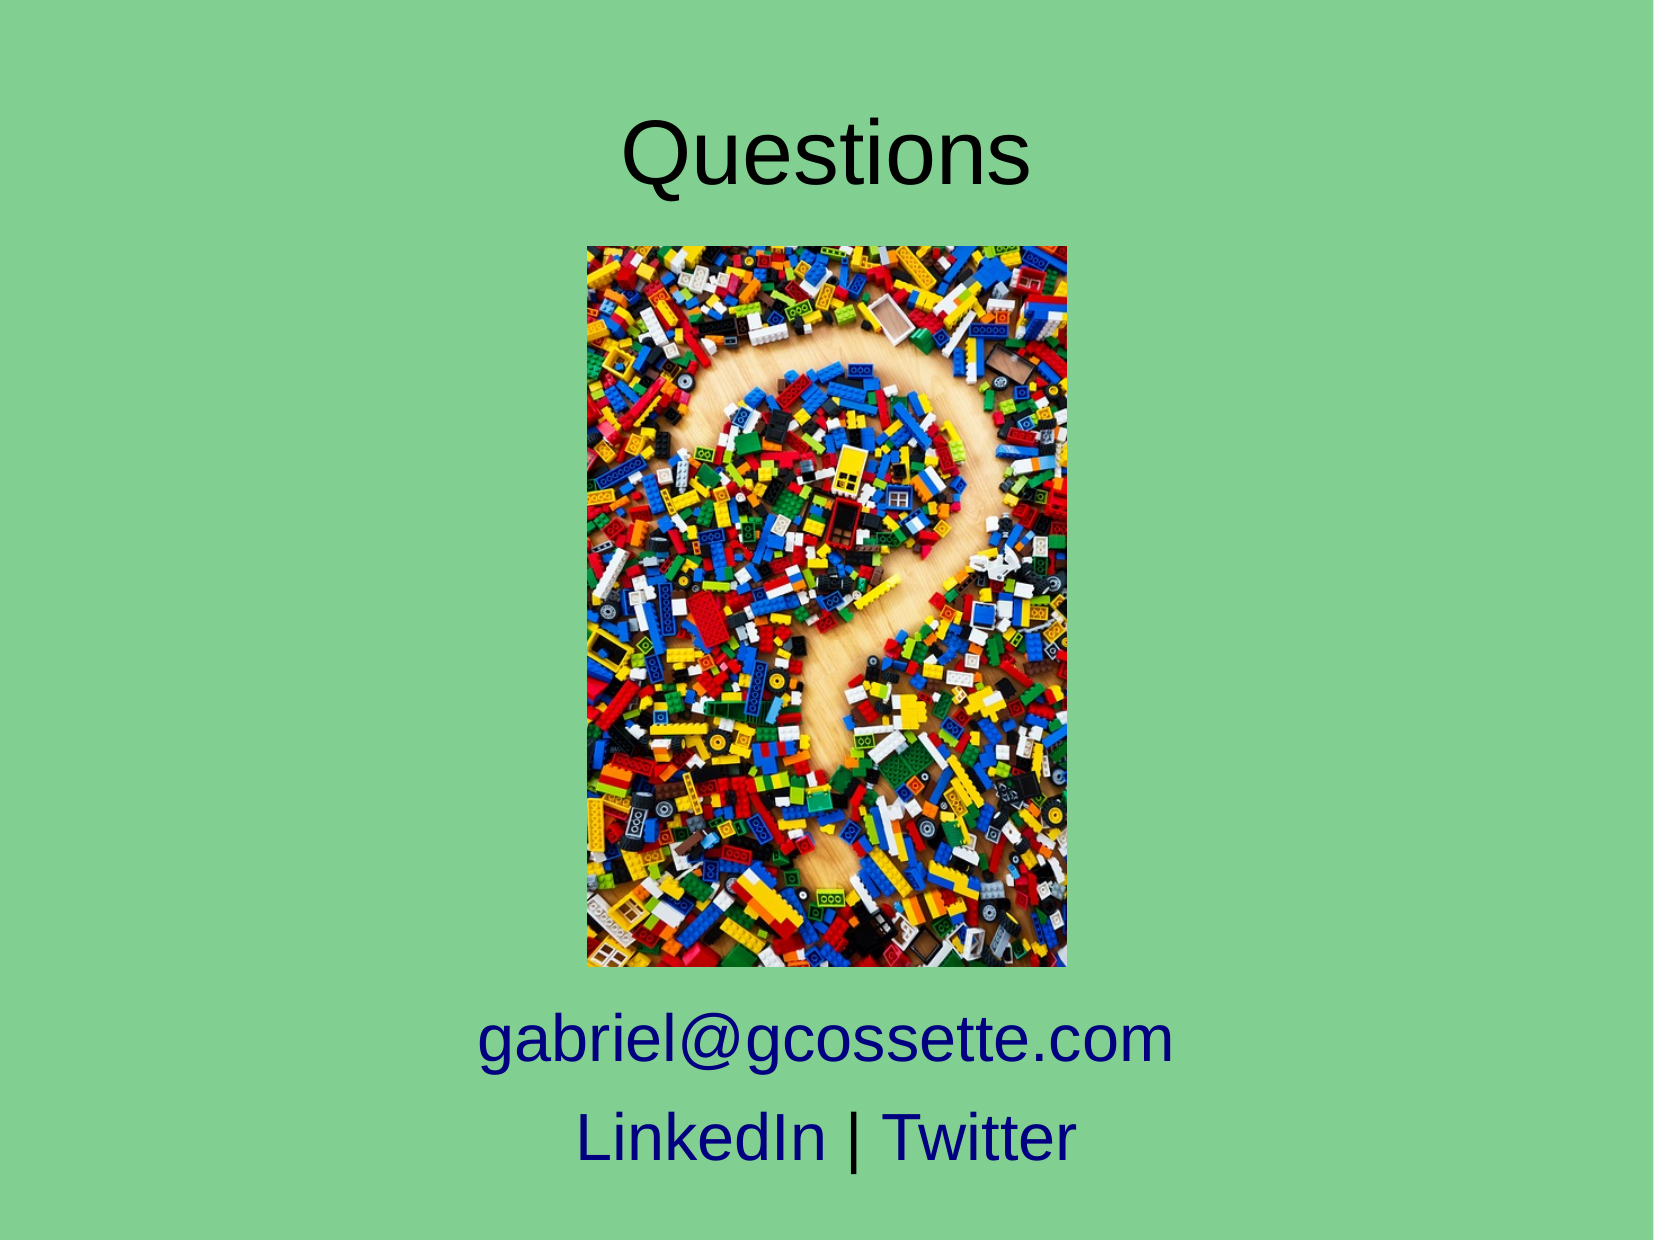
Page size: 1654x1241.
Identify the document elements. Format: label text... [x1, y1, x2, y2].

title Questions [82, 49, 1571, 257]
picture [587, 246, 1067, 967]
subtitle gabriel@gcossette.com LinkedIn | Twitter [82, 990, 1571, 1186]
